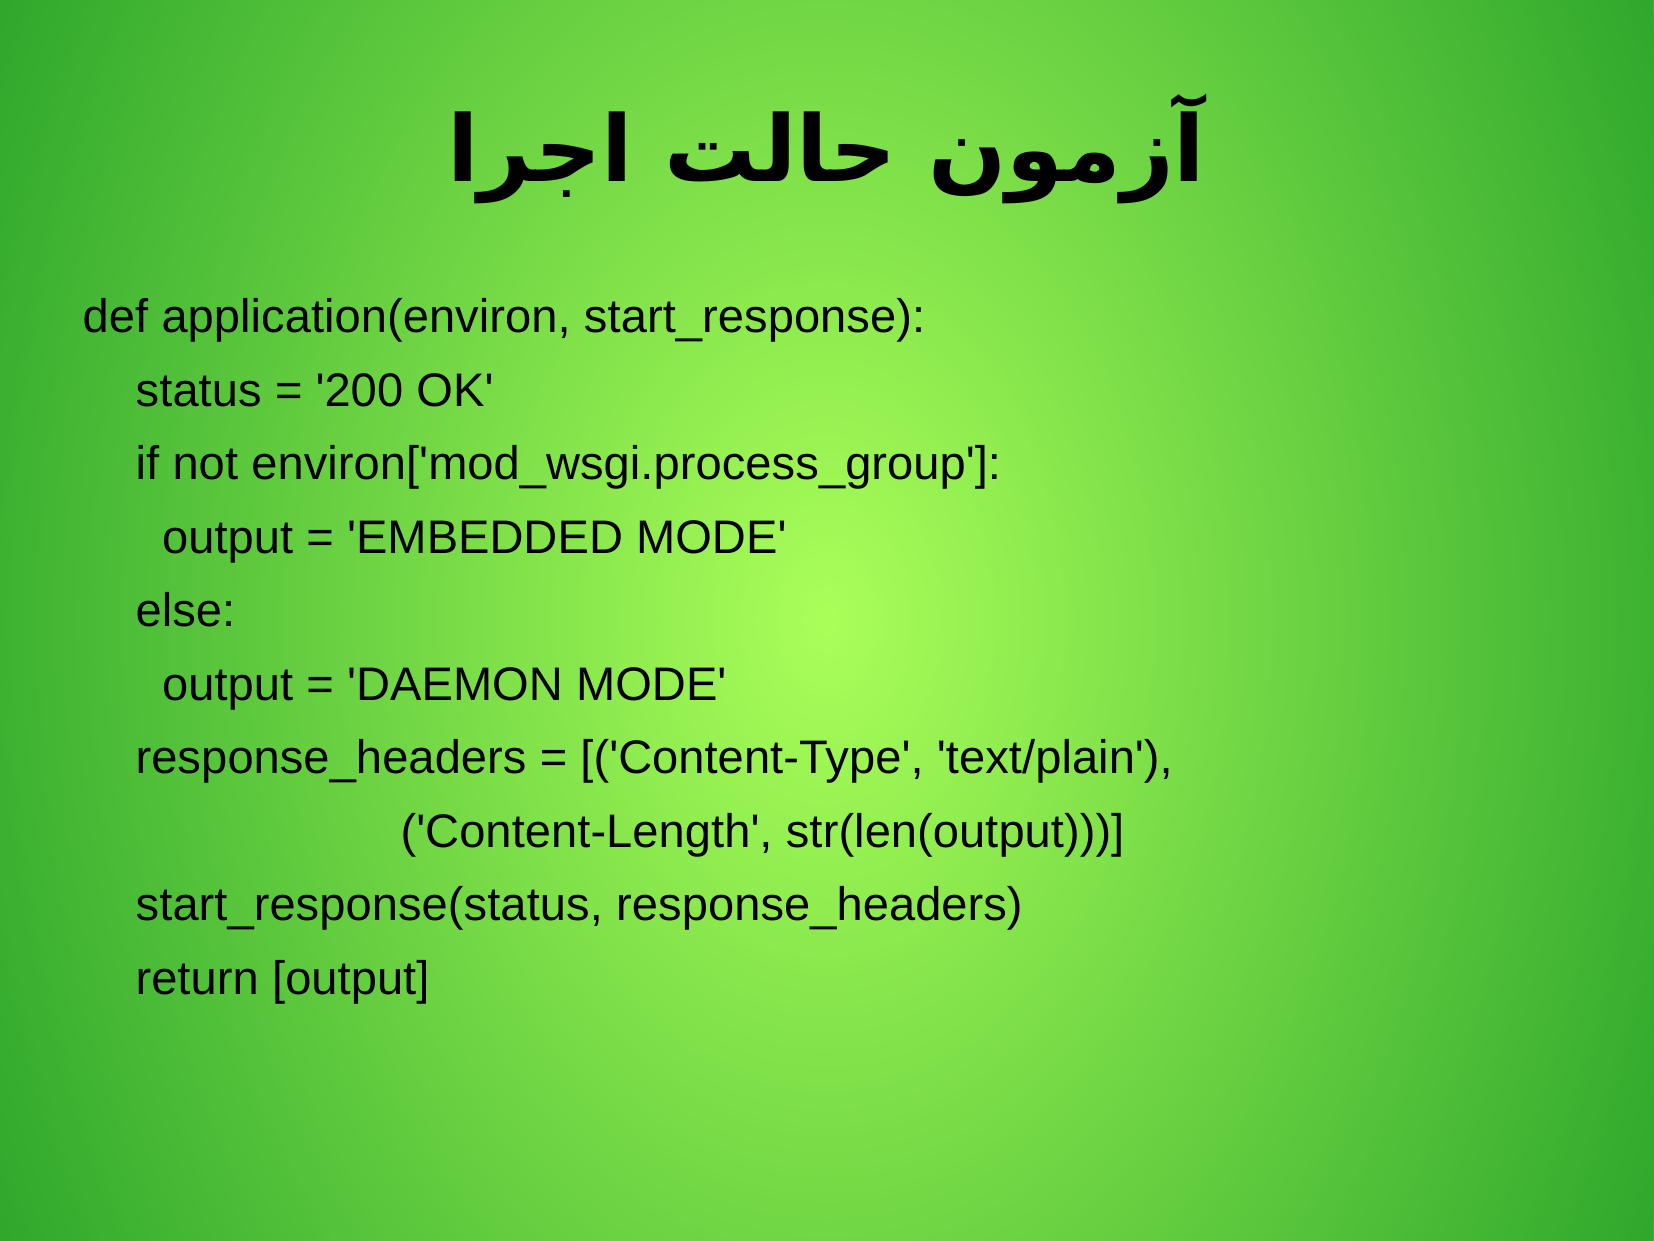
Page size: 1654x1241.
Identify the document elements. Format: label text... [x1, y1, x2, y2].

list def application(environ, start_response): status = '200 OK' if not environ['mod_wsgi.process_group']: output = 'EMBEDDED MODE' else: output = 'DAEMON MODE' response_headers = [('Content-Type', 'text/plain'), ('Content-Length', str(len(output)))] start_response(status, response_headers) return [output] [82, 290, 1571, 1010]
title آزمون حالت اجرا [82, 47, 1571, 252]
